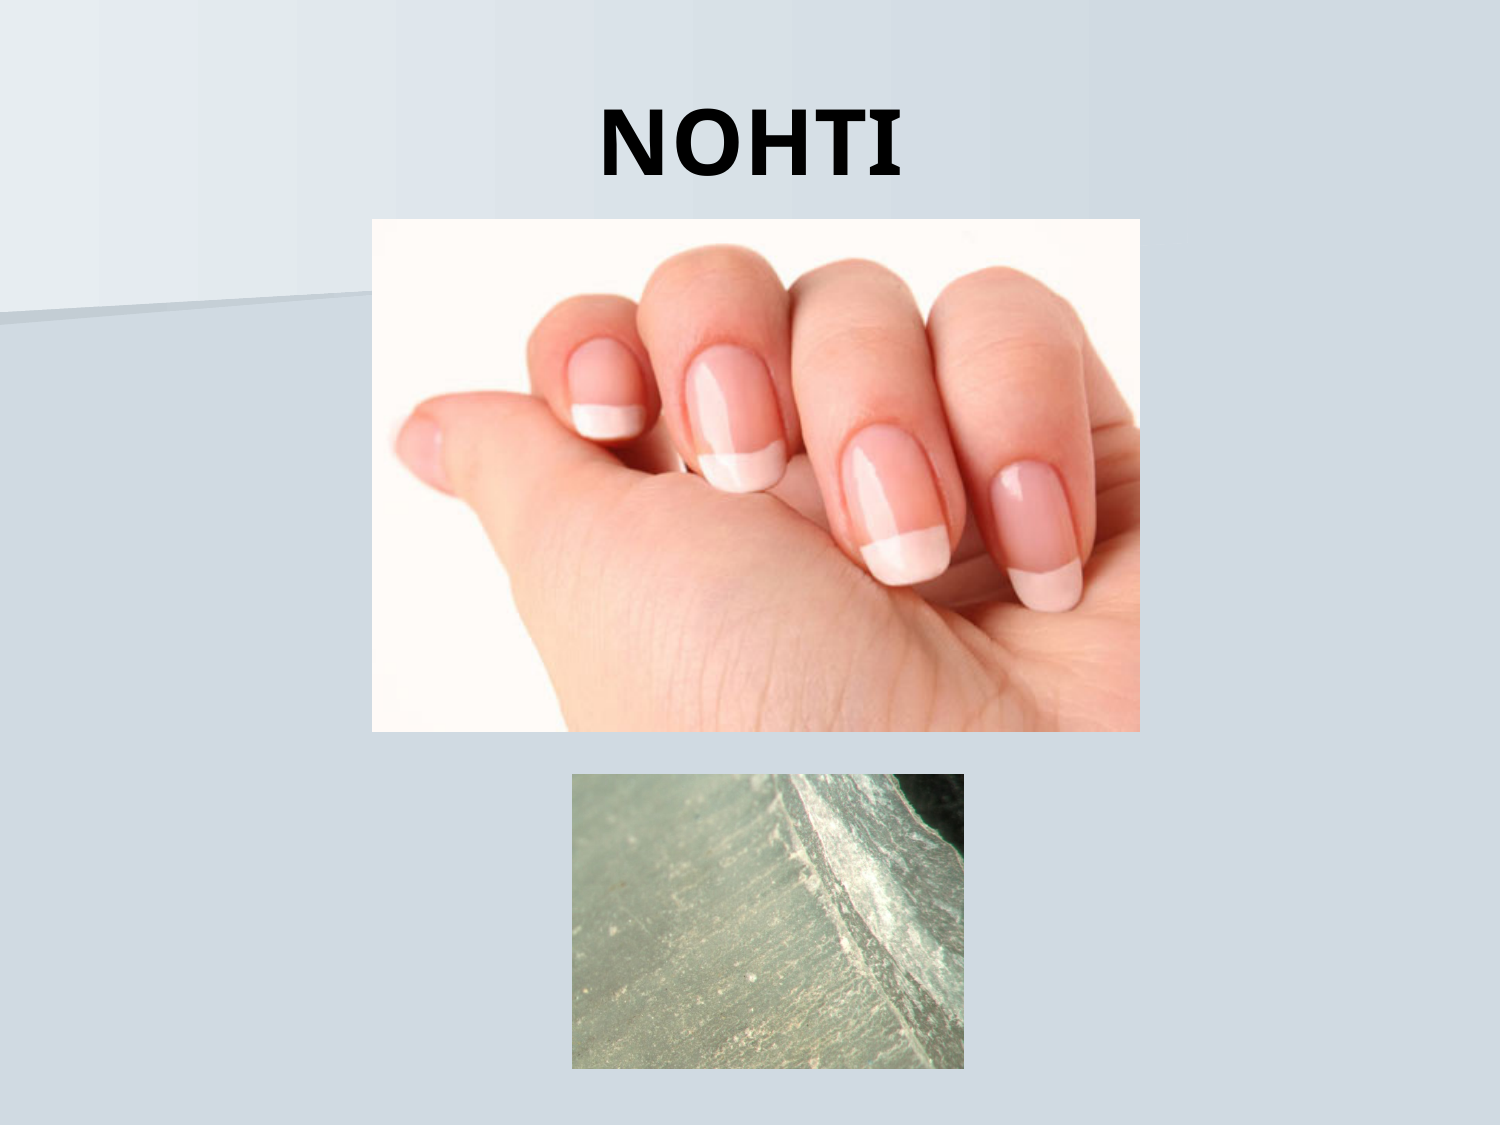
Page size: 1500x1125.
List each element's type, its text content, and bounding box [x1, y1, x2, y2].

picture [572, 774, 964, 1069]
picture [372, 219, 1140, 732]
title NOHTI [75, 45, 1425, 233]
